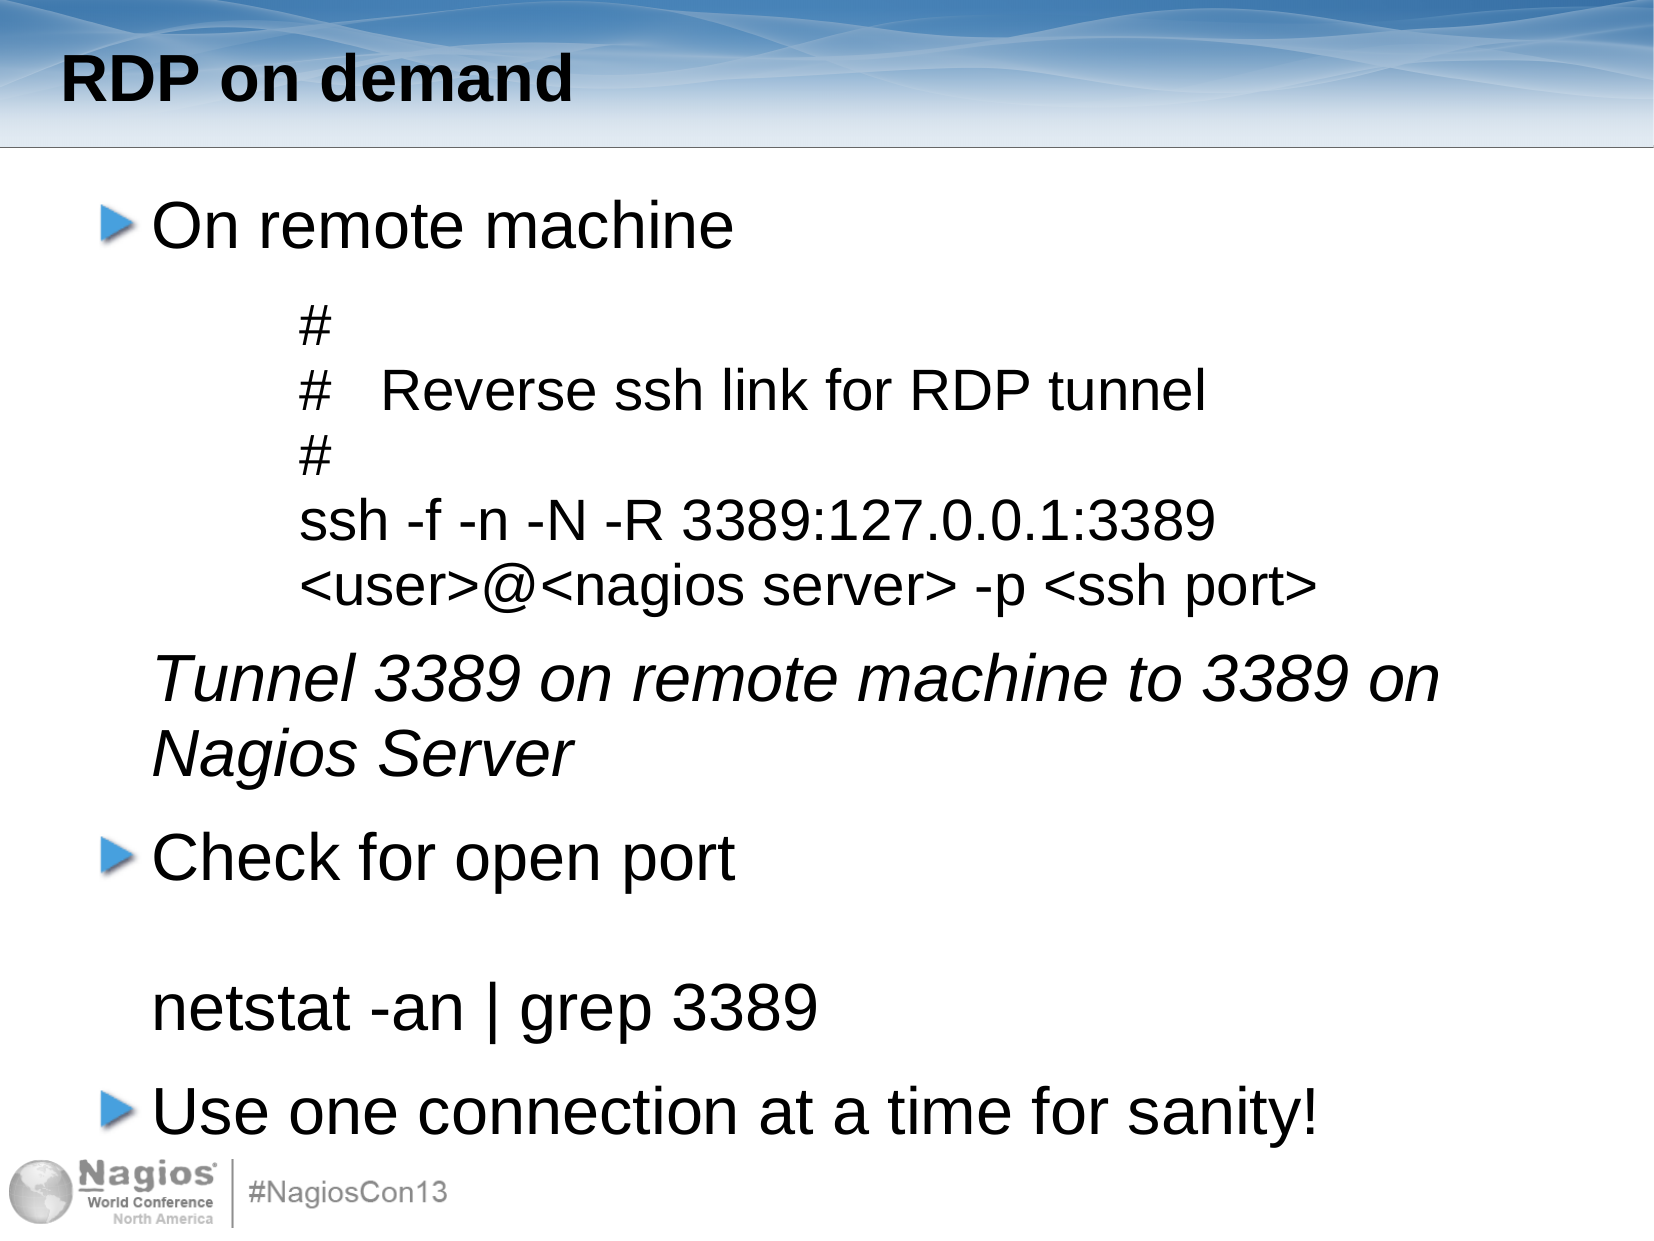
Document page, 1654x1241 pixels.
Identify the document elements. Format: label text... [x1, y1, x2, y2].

picture [9, 1159, 453, 1228]
list On remote machine # # Reverse ssh link for RDP tunnel # ssh -f -n -N -R 3389:127.0.0.1:3389 <user>@<nagios server> -p <ssh port> Tunnel 3389 on remote machine to 3389 on Nagios Server Check for open port netstat -an | grep 3389 Use one connection at a time for sanity! [80, 188, 1569, 1150]
title RDP on demand [41, 29, 1248, 127]
picture [0, 0, 1654, 147]
